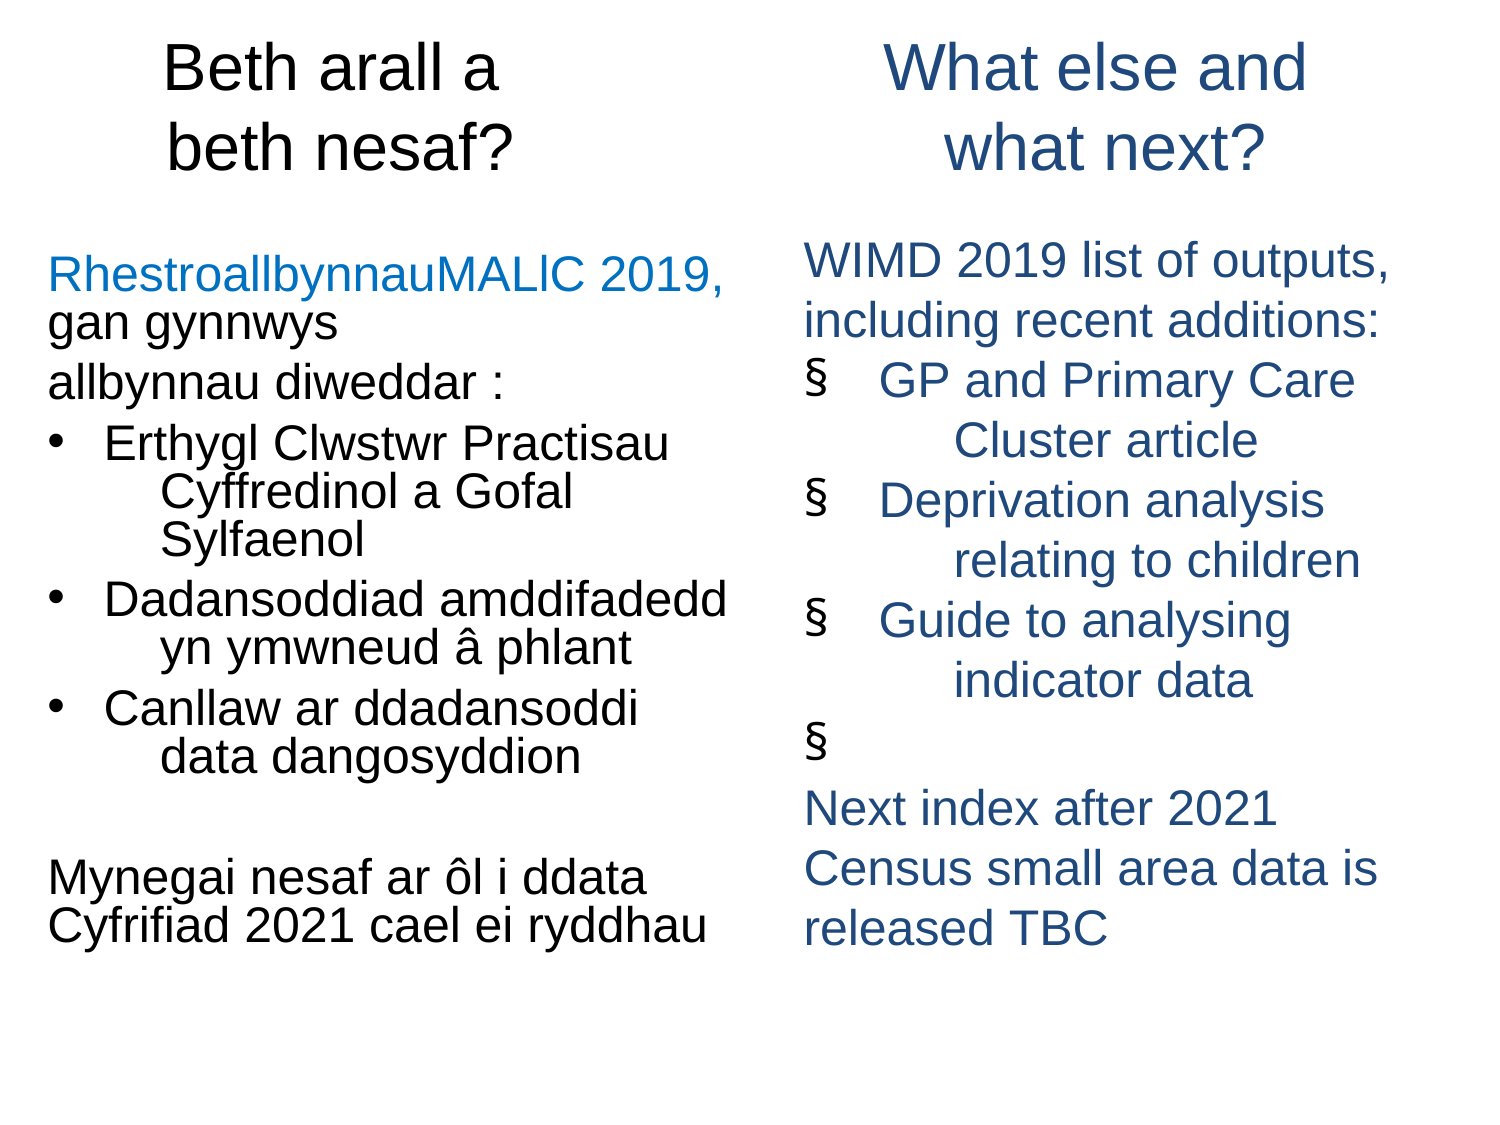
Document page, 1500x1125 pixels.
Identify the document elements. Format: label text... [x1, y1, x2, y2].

list Rhestr o allbynnau MALlC 2019, gan gynnwys allbynnau diweddar : Erthygl Clwstwr Practisau Cyffredinol a Gofal Sylfaenol Dadansoddiad amddifadedd yn ymwneud â phlant Canllaw ar ddadansoddi data dangosyddion Mynegai nesaf ar ôl i ddata Cyfrifiad 2021 cael ei ryddhau [32, 245, 751, 1077]
text_box WIMD 2019 list of outputs, including recent additions: GP and Primary Care Cluster article Deprivation analysis relating to children Guide to analysing indicator data Next index after 2021 Census small area data is released TBC [789, 220, 1463, 963]
text_box Beth arall a beth nesaf? [0, 16, 743, 191]
text_box What else and what next? [793, 16, 1417, 191]
